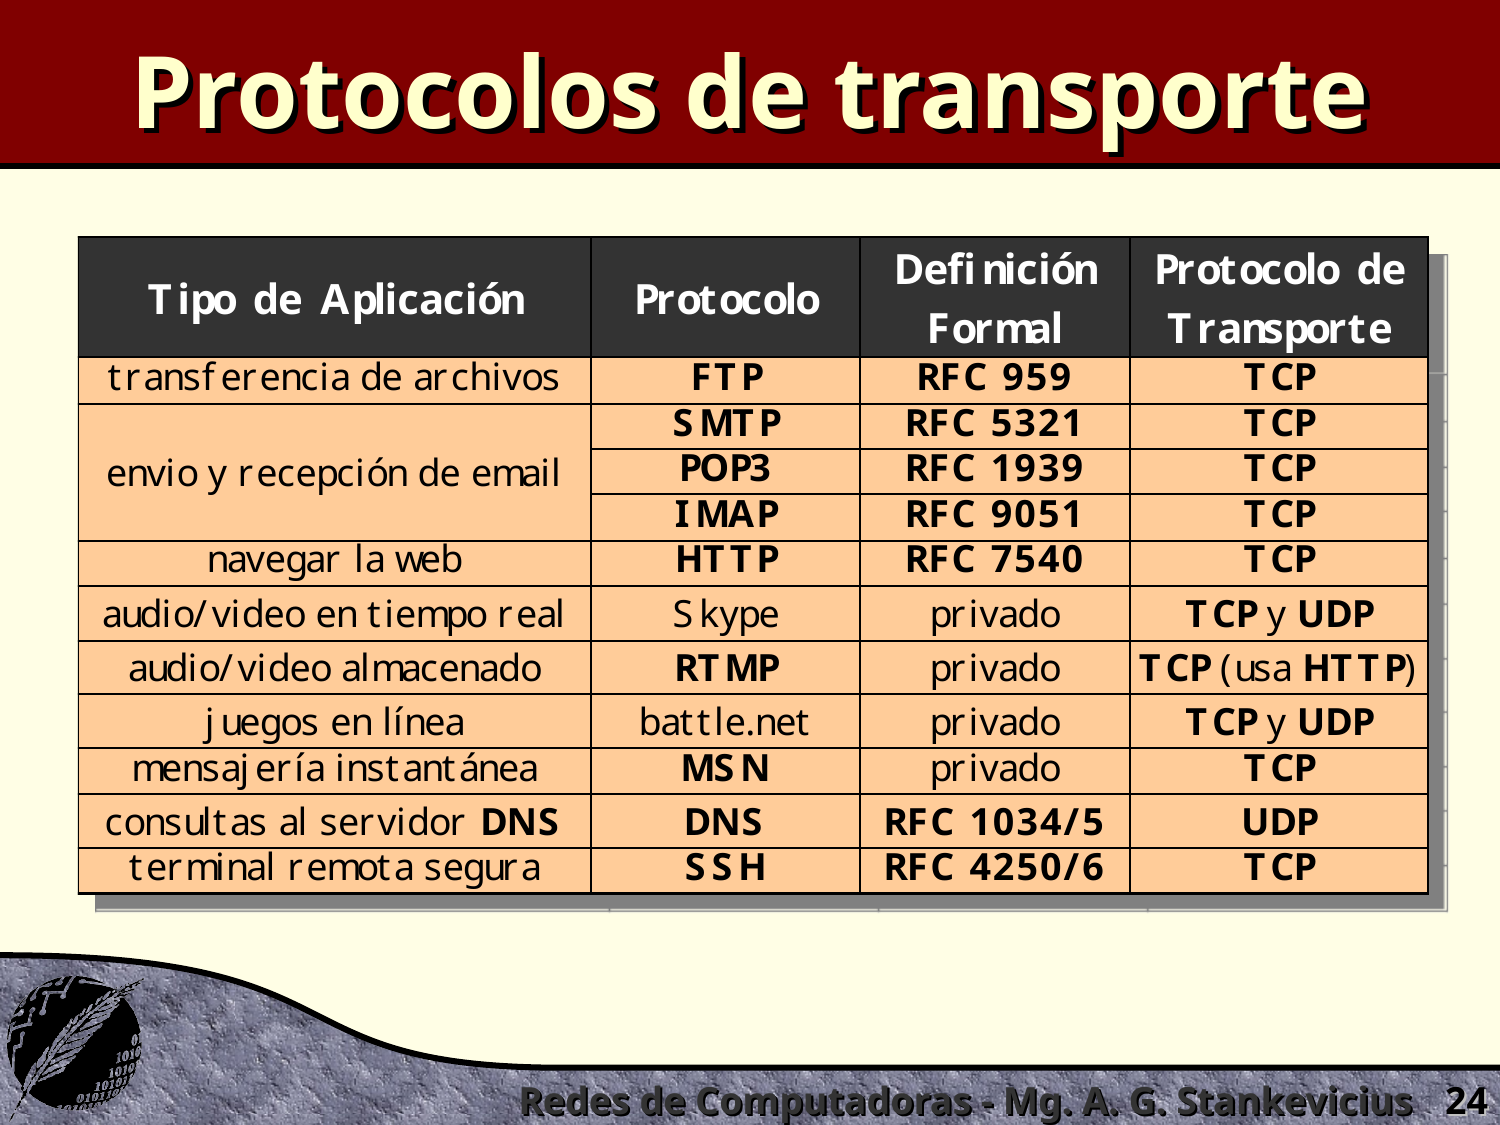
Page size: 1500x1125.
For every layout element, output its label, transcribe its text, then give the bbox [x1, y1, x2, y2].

title Protocolos de transporte [15, 5, 1485, 160]
picture [0, 959, 1500, 1125]
picture [790, 1100, 795, 1110]
chart [77, 236, 1500, 950]
picture [1047, 1100, 1054, 1110]
